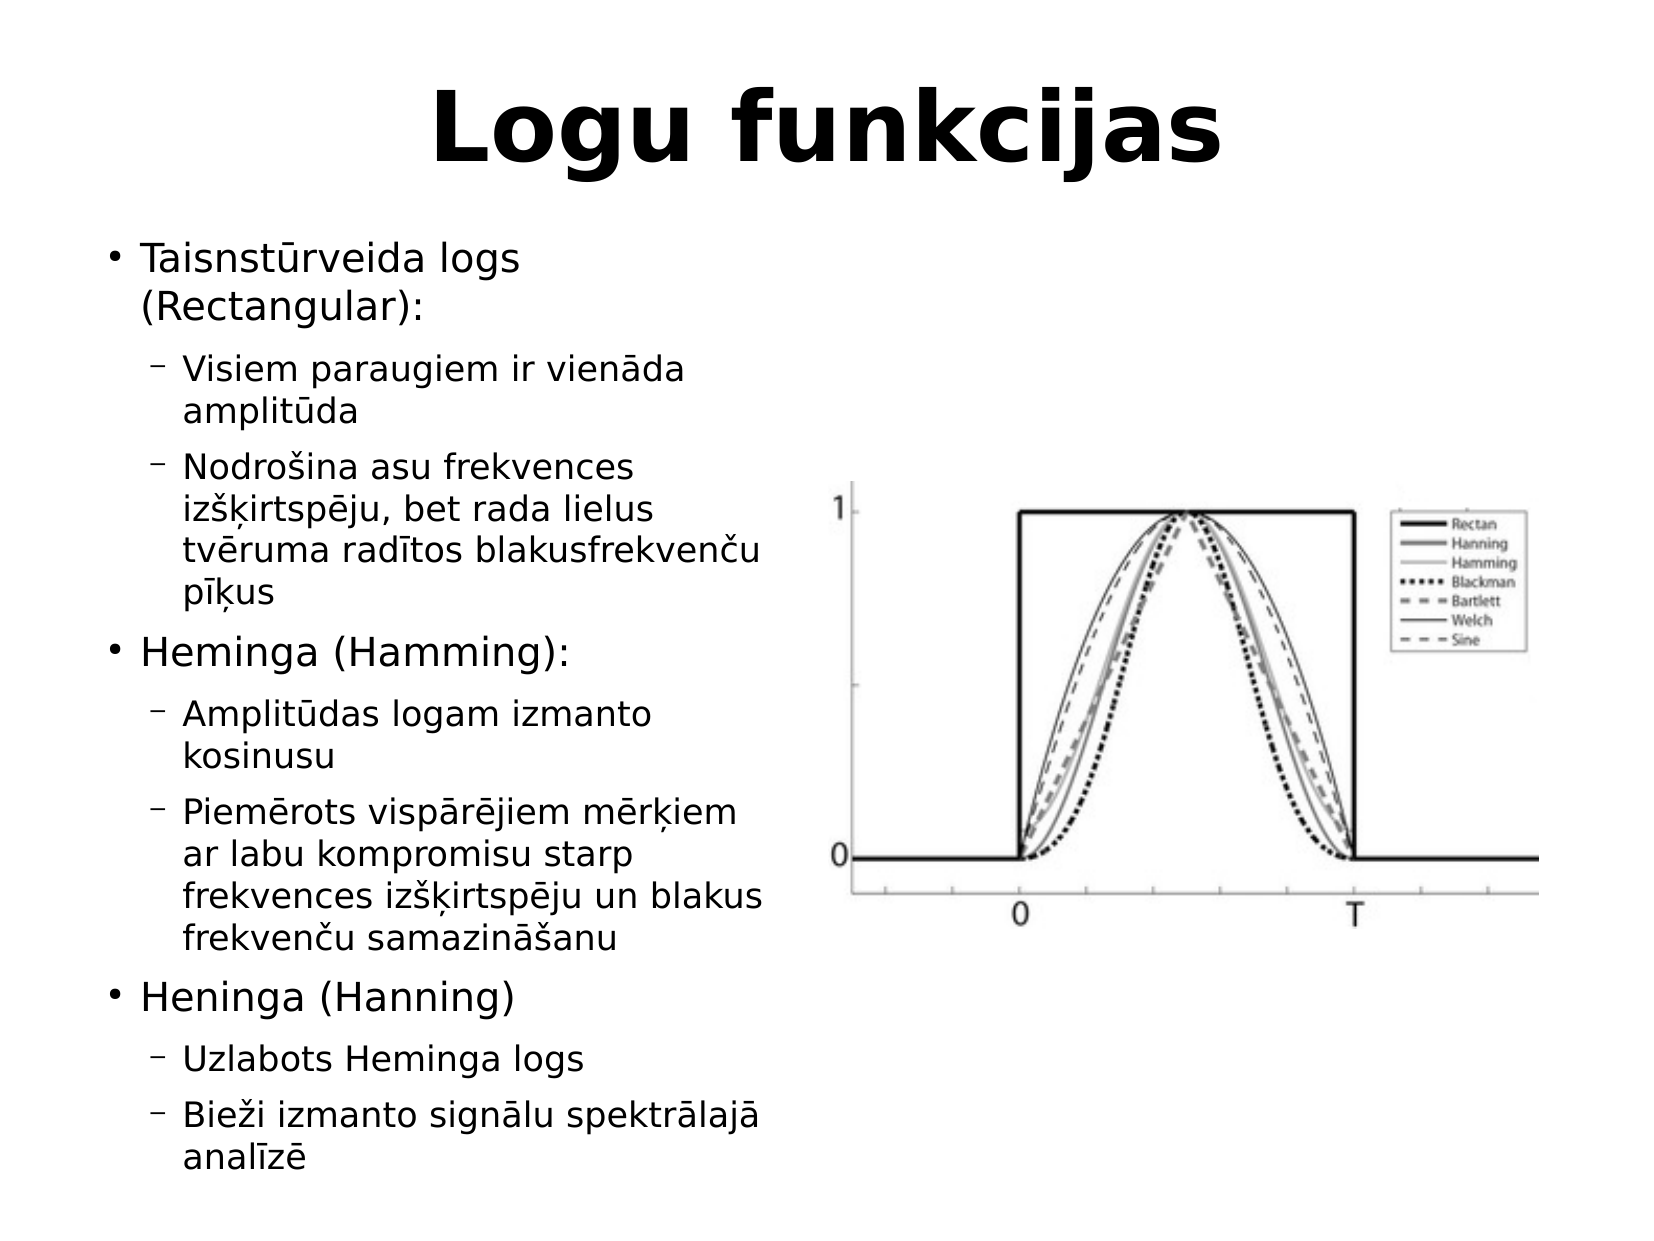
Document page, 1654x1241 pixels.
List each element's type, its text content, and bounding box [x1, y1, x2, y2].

picture [828, 481, 1539, 929]
list Taisnstūrveida logs (Rectangular): Visiem paraugiem ir vienāda amplitūda Nodrošina asu frekvences izšķirtspēju, bet rada lielus tvēruma radītos blakusfrekvenču pīķus Heminga (Hamming): Amplitūdas logam izmanto kosinusu Piemērots vispārējiem mērķiem ar labu kompromisu starp frekvences izšķirtspēju un blakus frekvenču samazināšanu Heninga (Hanning) Uzlabots Heminga logs Bieži izmanto signālu spektrālajā analīzē [82, 225, 793, 1186]
title Logu funkcijas [82, 49, 1571, 196]
